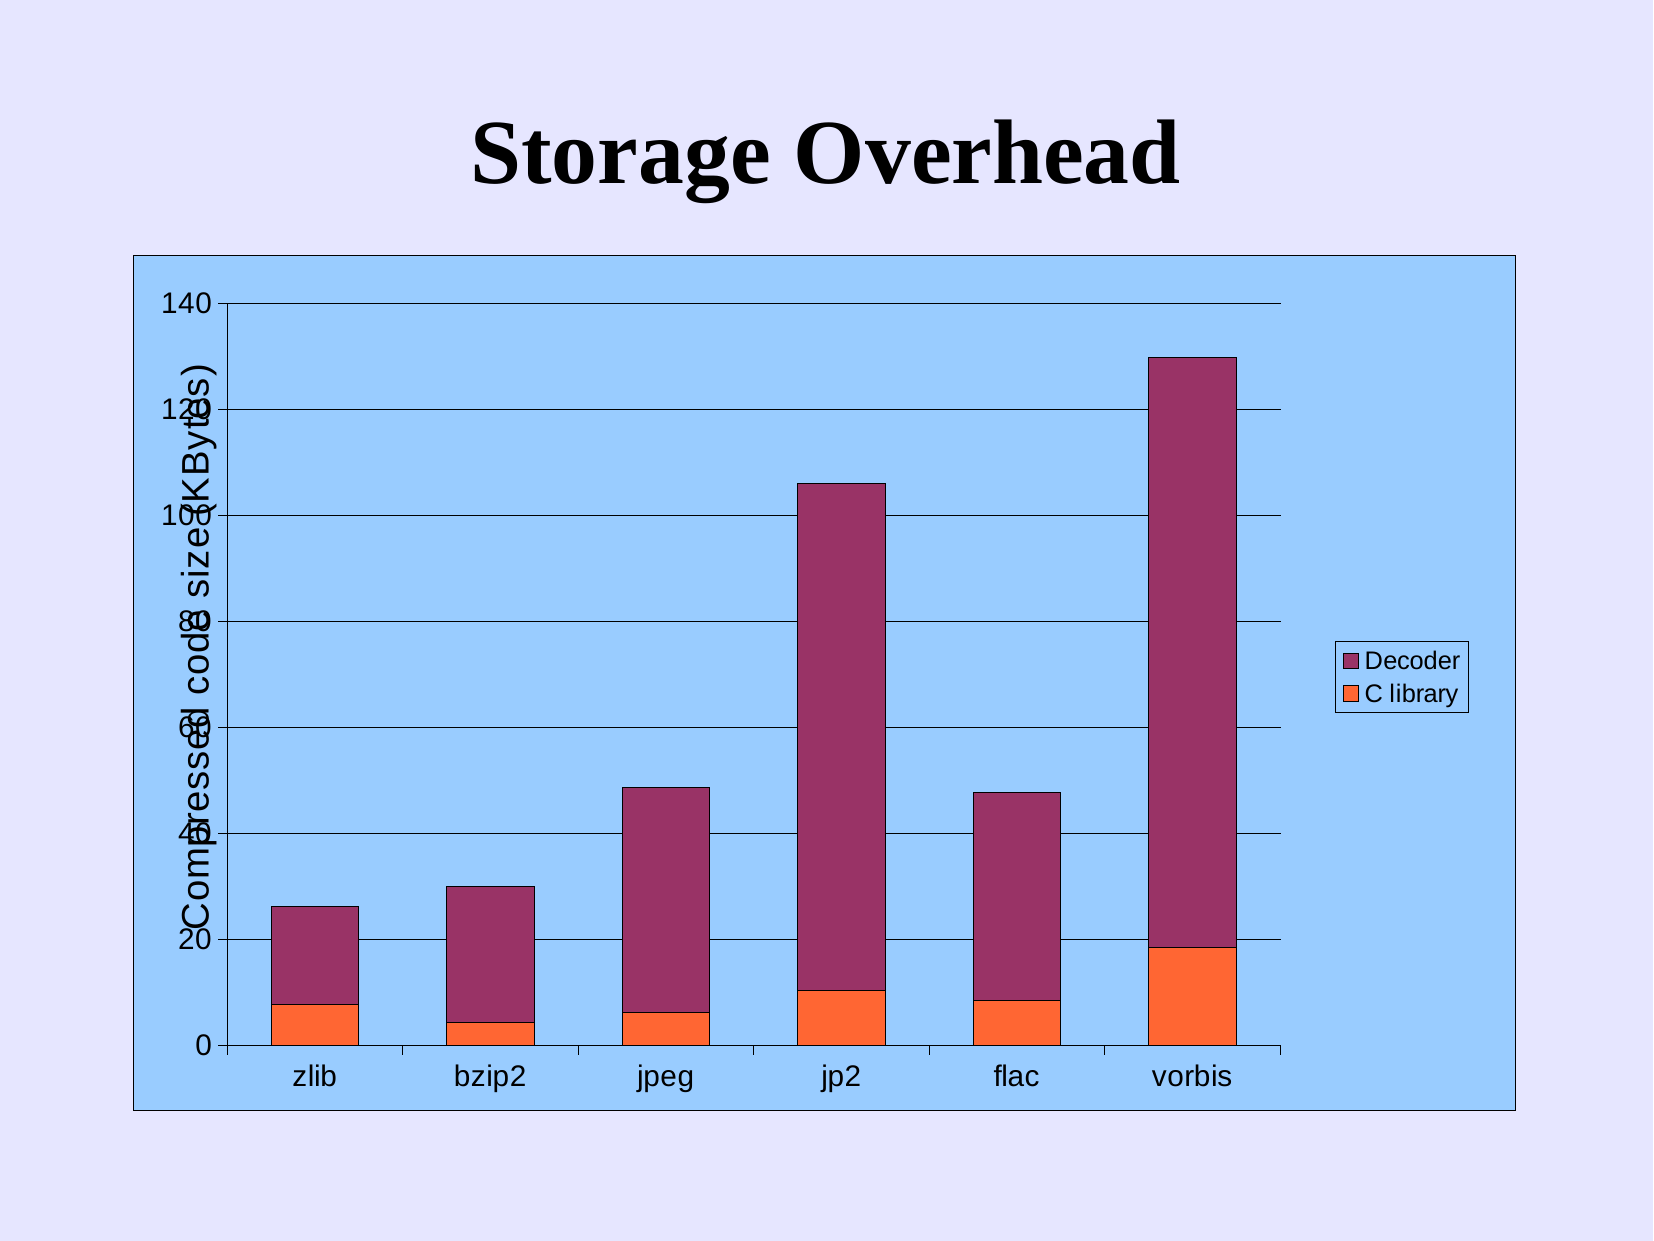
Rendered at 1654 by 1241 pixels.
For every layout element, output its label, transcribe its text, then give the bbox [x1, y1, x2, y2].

chart [133, 255, 1516, 1111]
title Storage Overhead [82, 49, 1571, 257]
